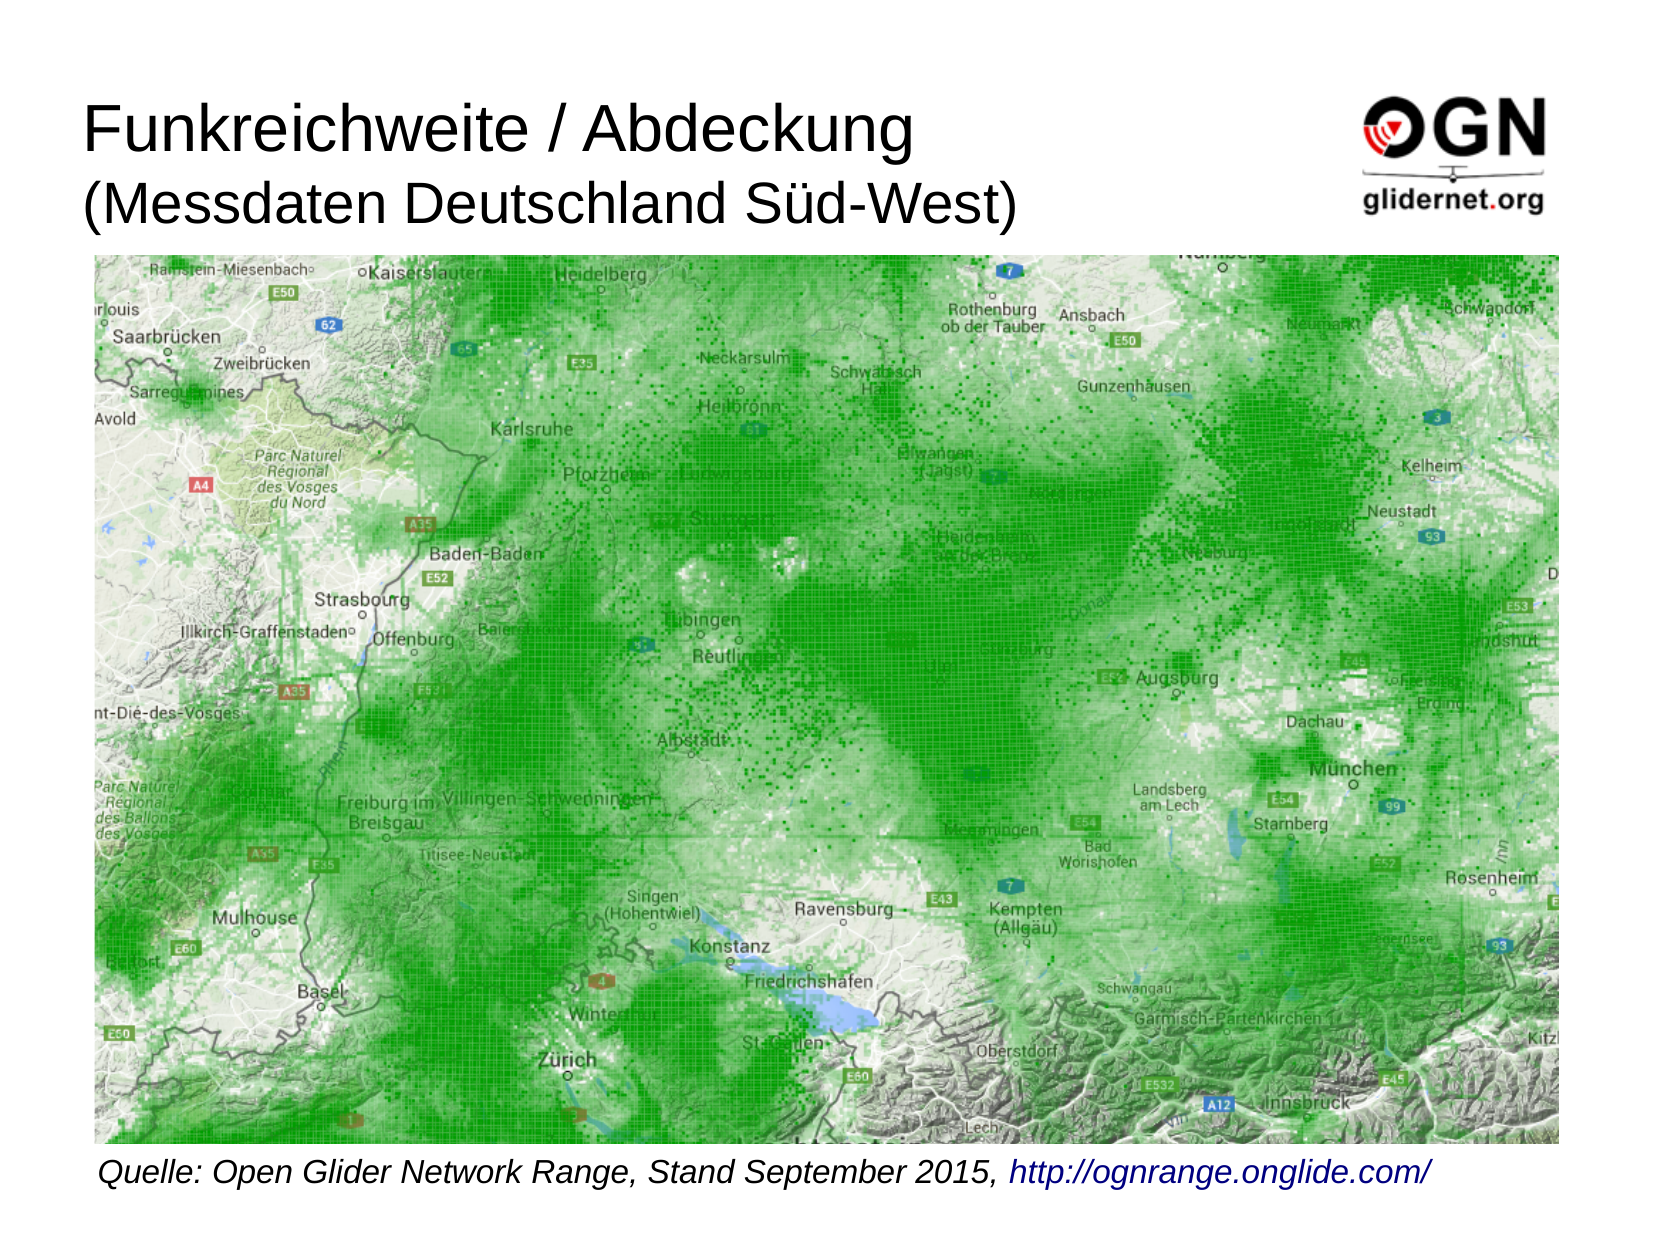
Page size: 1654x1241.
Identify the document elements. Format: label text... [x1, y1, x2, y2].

text_box Quelle: Open Glider Network Range, Stand September 2015, http://ognrange.onglide.com/ [82, 1145, 1571, 1229]
picture [94, 34, 1571, 1144]
title Funkreichweite / Abdeckung (Messdaten Deutschland Süd-West) [82, 48, 1337, 256]
